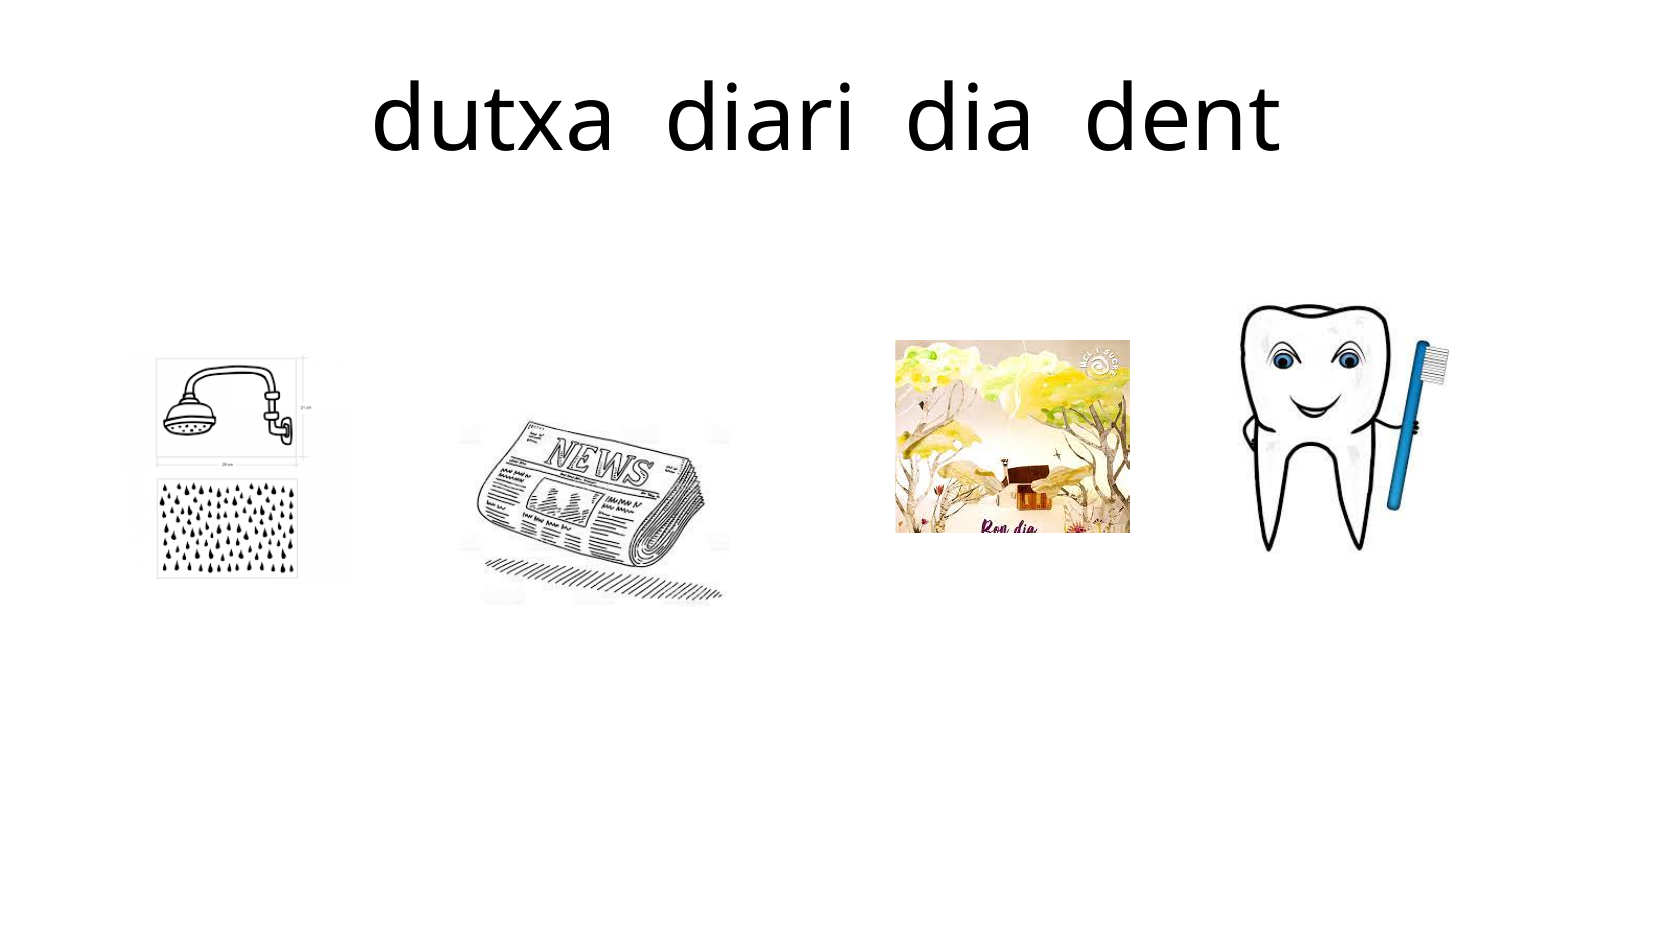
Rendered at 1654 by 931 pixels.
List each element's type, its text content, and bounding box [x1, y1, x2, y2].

picture [116, 352, 351, 587]
picture [1238, 303, 1449, 564]
picture [895, 340, 1130, 533]
title dutxa diari dia dent [82, 37, 1571, 193]
picture [459, 406, 730, 609]
